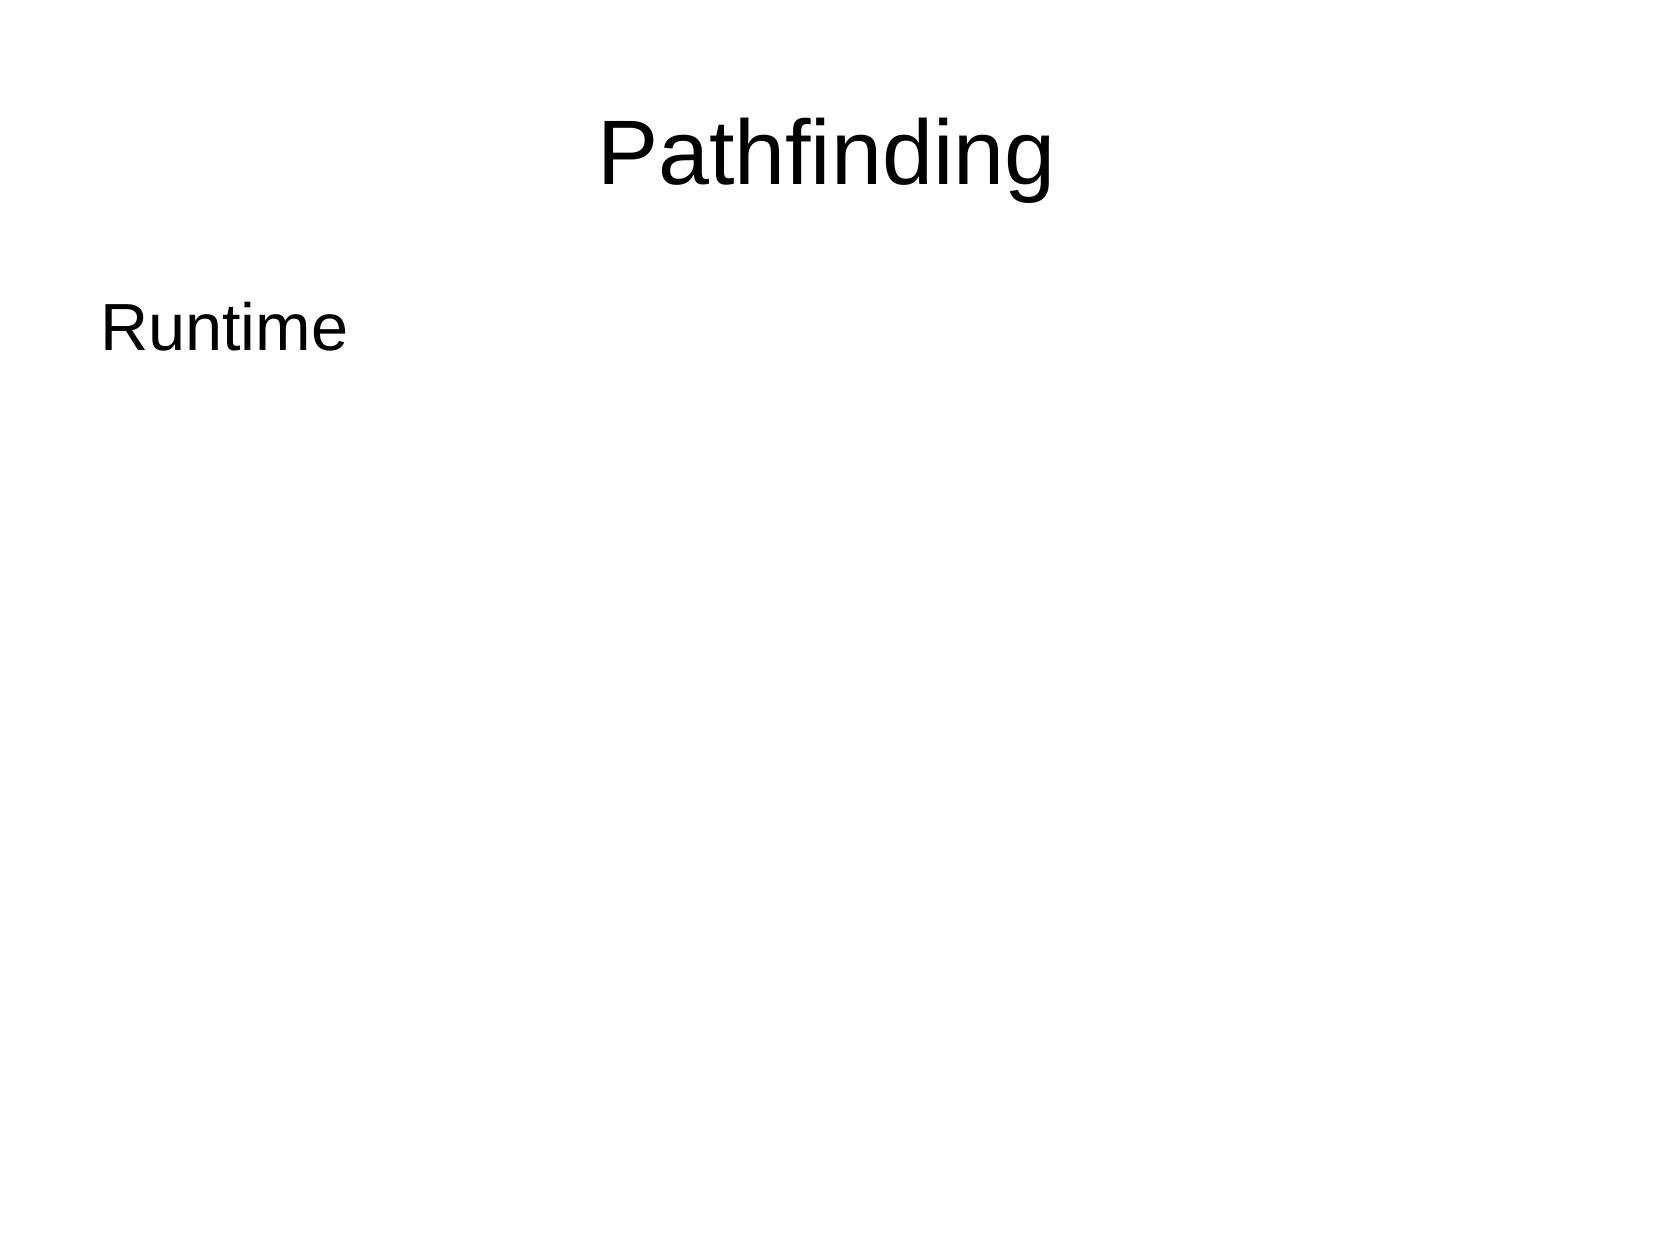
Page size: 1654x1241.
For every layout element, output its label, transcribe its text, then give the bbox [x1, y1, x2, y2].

list Runtime [82, 290, 809, 1109]
title Pathfinding [82, 49, 1571, 257]
